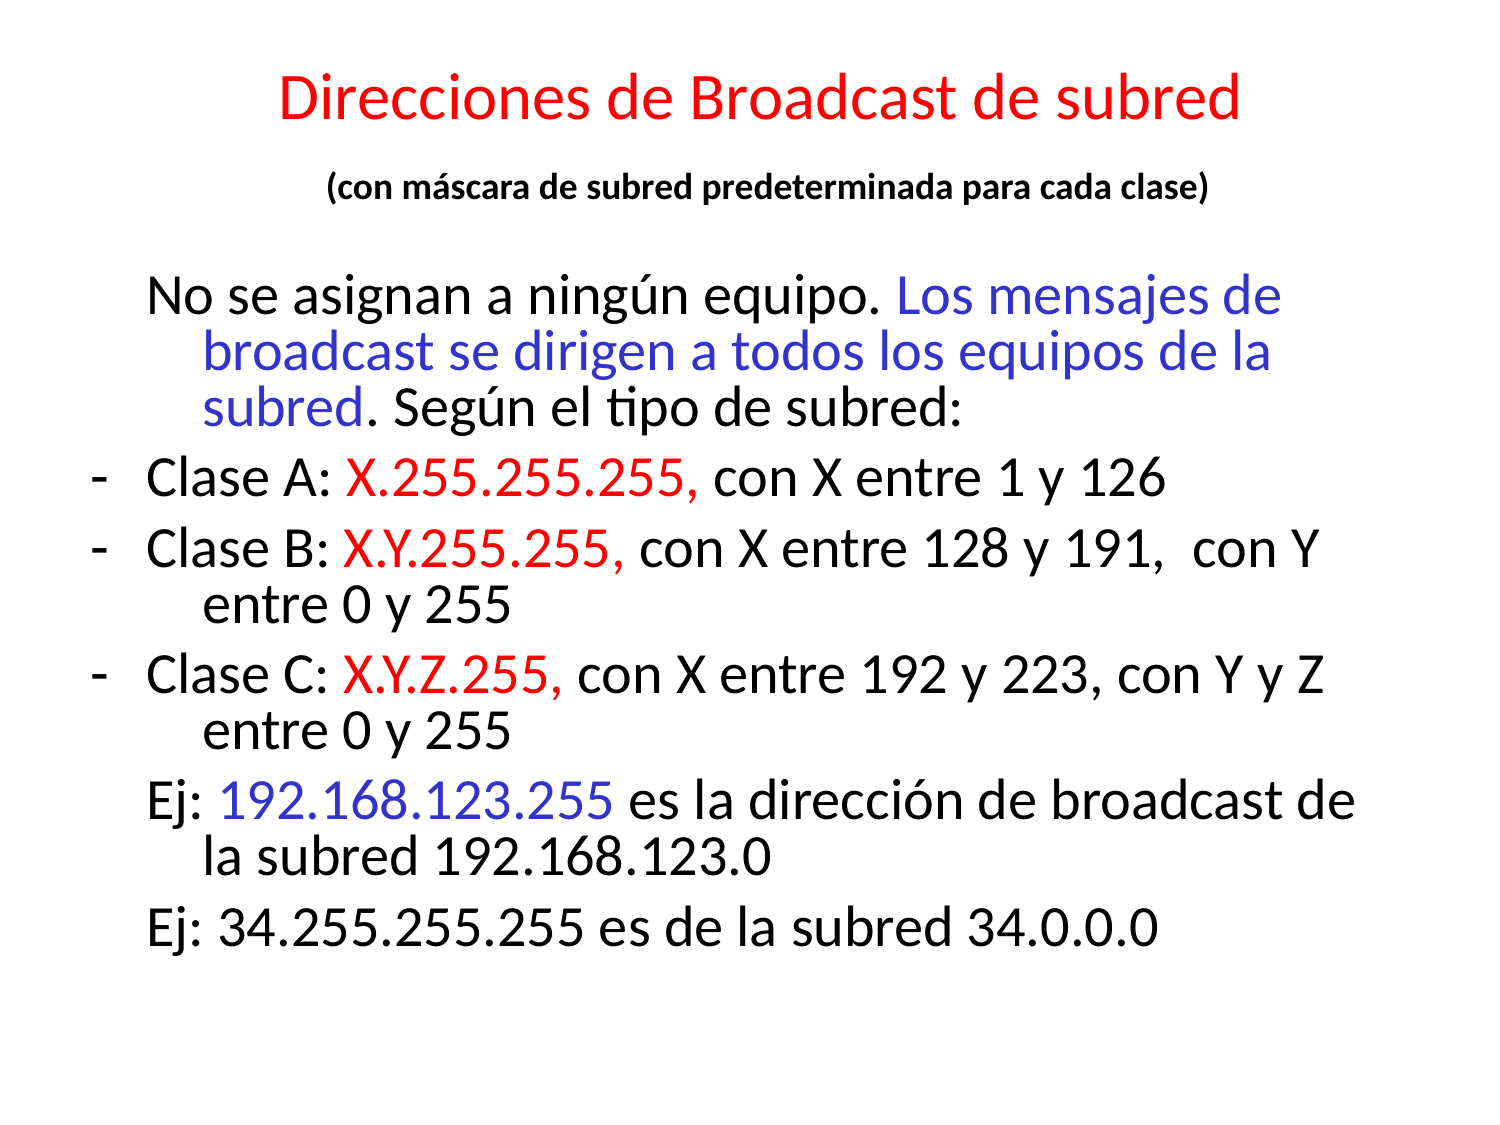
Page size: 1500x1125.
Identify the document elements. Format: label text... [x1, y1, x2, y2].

list No se asignan a ningún equipo. Los mensajes de broadcast se dirigen a todos los equipos de la subred. Según el tipo de subred: Clase A: X.255.255.255, con X entre 1 y 126 Clase B: X.Y.255.255, con X entre 128 y 191, con Y entre 0 y 255 Clase C: X.Y.Z.255, con X entre 192 y 223, con Y y Z entre 0 y 255 Ej: 192.168.123.255 es la dirección de broadcast de la subred 192.168.123.0 Ej: 34.255.255.255 es de la subred 34.0.0.0 [75, 262, 1426, 1005]
title Direcciones de Broadcast de subred (con máscara de subred predeterminada para cada clase) [75, 45, 1447, 221]
